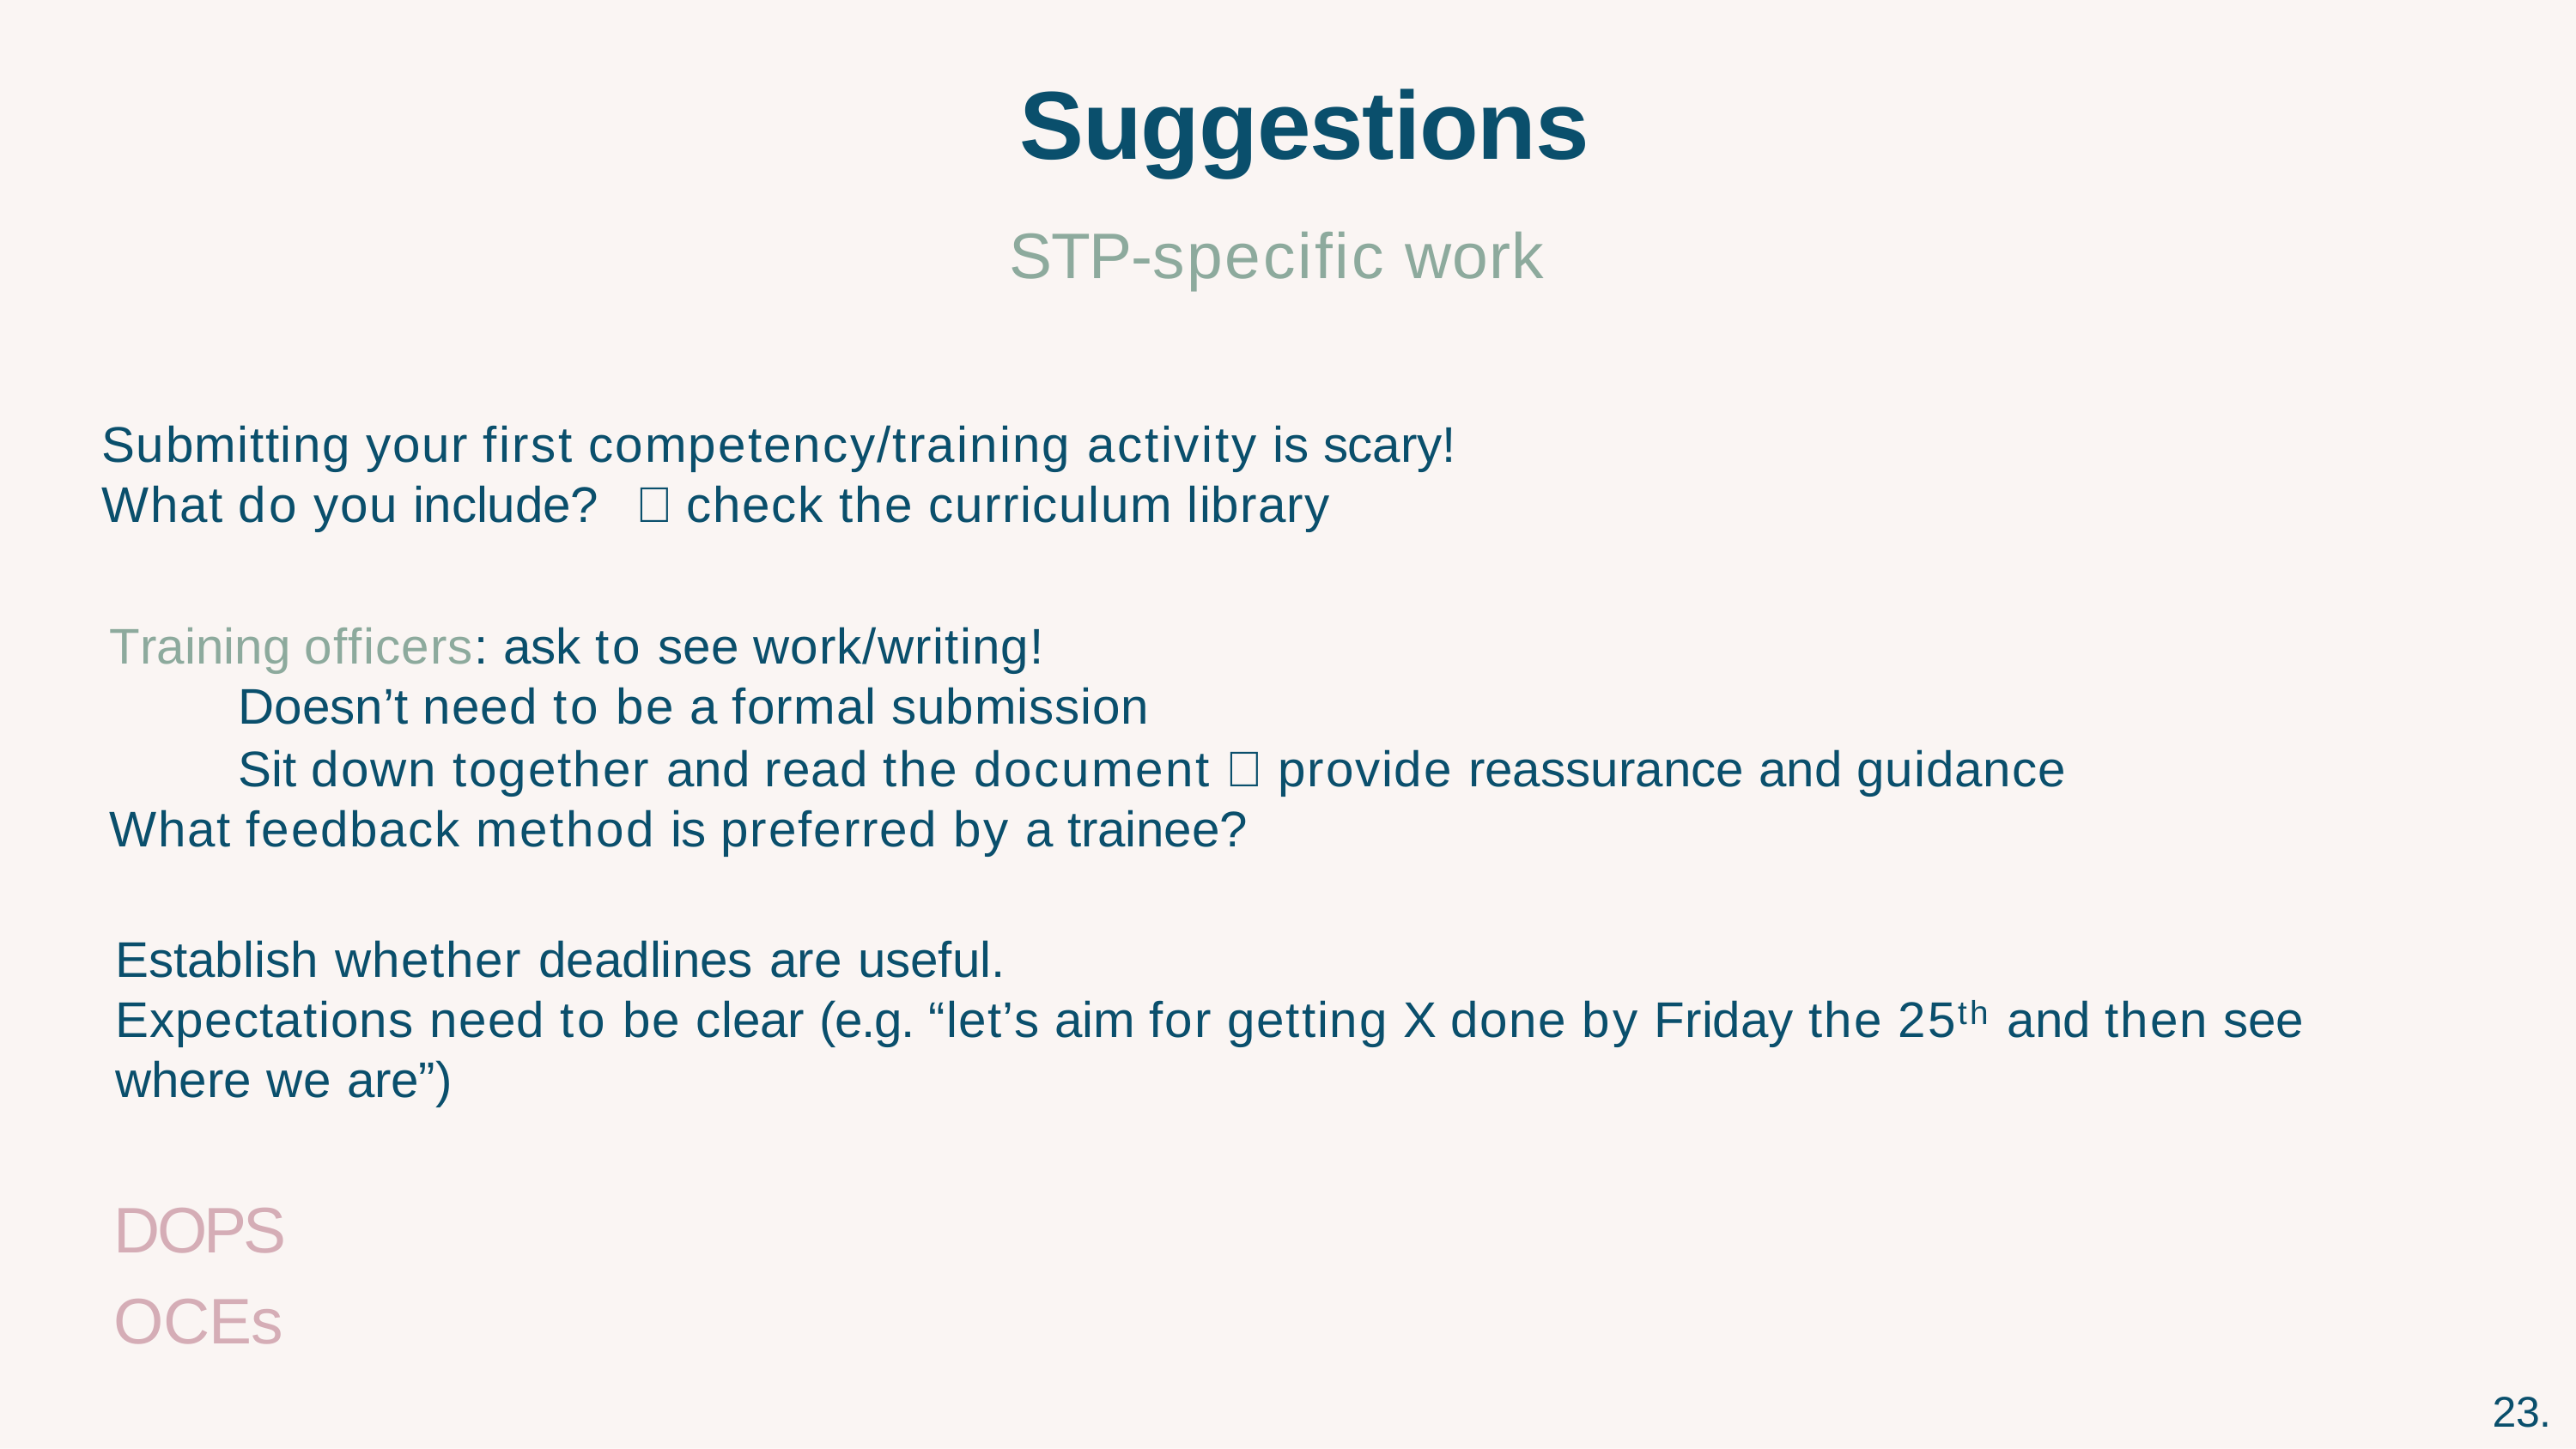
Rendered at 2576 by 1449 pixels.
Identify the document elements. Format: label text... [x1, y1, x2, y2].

text_box STP-specific work Submitting your first competency/training activity is scary! What do you include?  check the curriculum library Training officers: ask to see work/writing! Doesn’t need to be a formal submission Sit down together and read the document  provide reassurance and guidance What feedback method is preferred by a trainee? Establish whether deadlines are useful. Expectations need to be clear (e.g. “let’s aim for getting X done by Friday the 25th and then see where we are”) DOPS OCEs [96, 212, 2318, 1349]
title Suggestions [573, 61, 2035, 181]
text_box 23. [2487, 1383, 2567, 1446]
